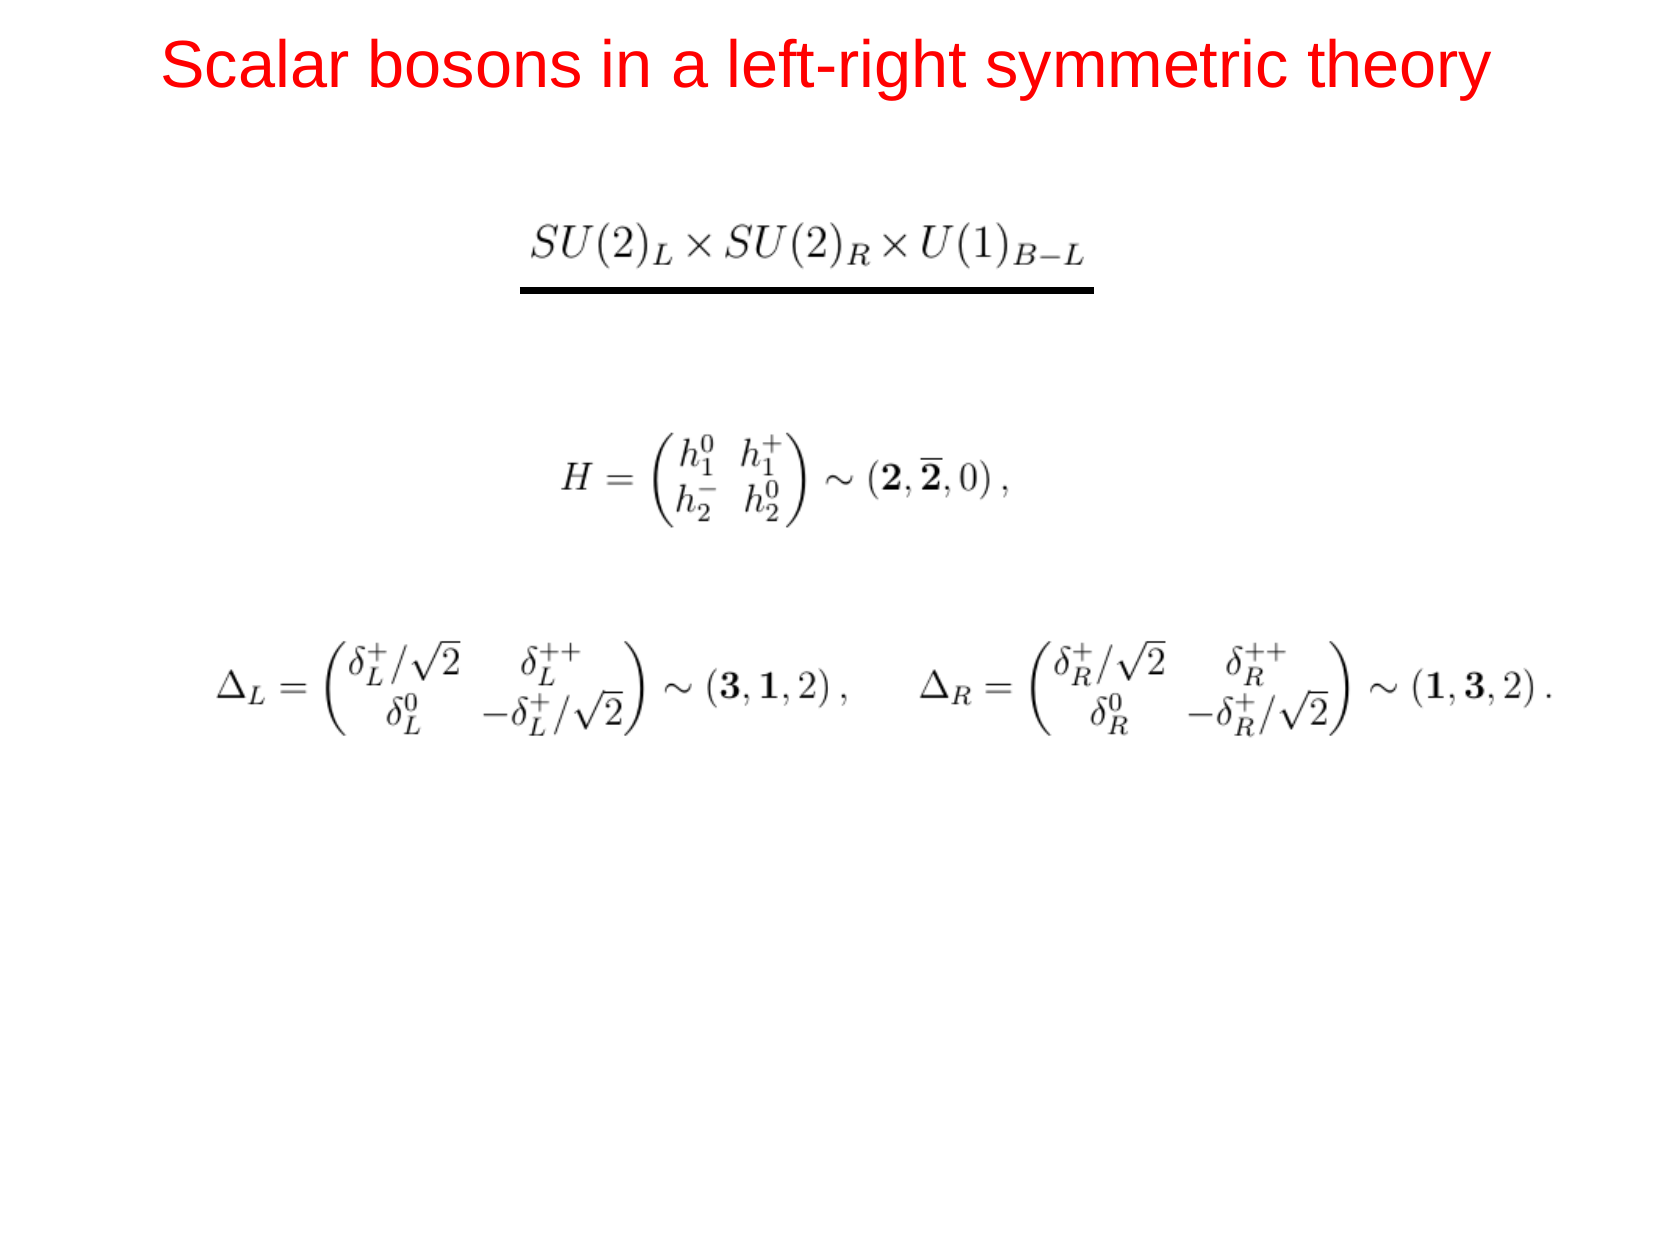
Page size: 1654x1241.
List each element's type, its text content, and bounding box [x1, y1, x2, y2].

picture [510, 419, 1099, 556]
picture [519, 210, 1131, 276]
title Scalar bosons in a left-right symmetric theory [83, 0, 1572, 168]
picture [201, 599, 1591, 747]
